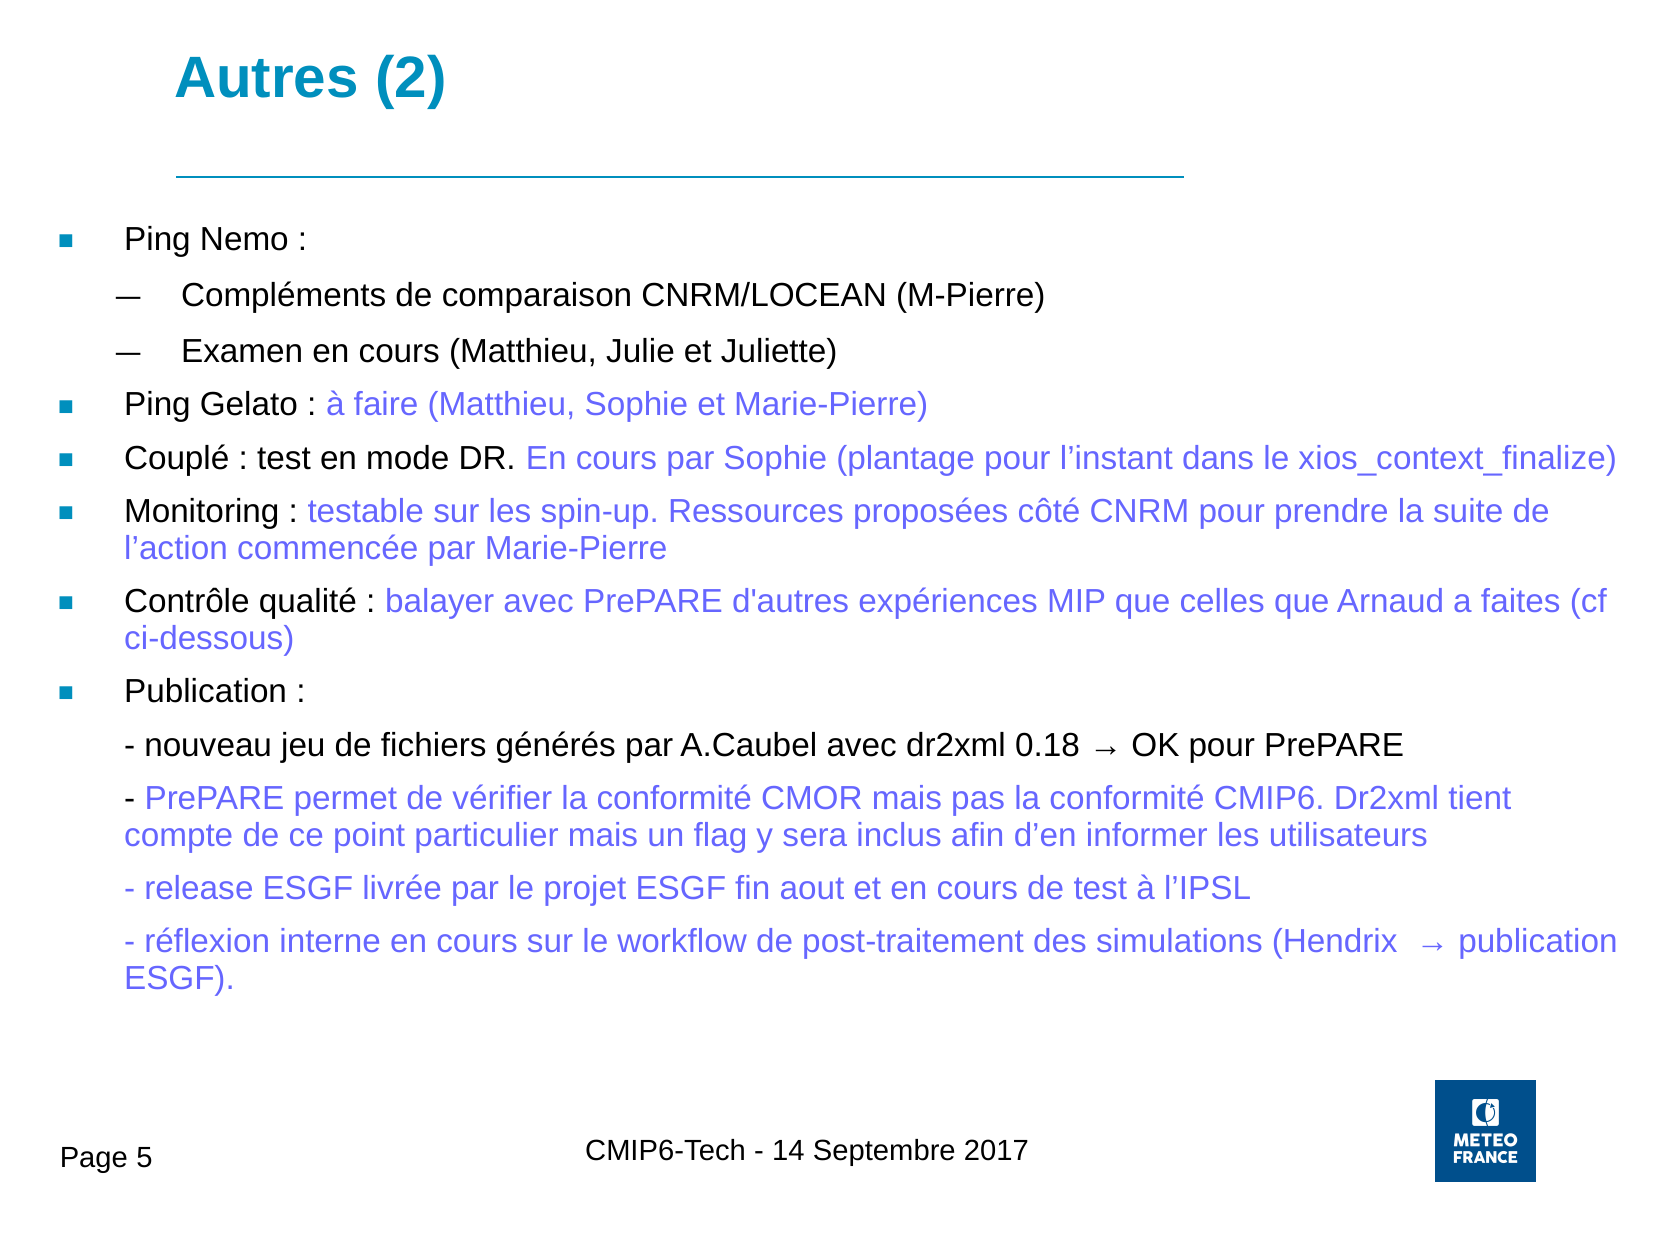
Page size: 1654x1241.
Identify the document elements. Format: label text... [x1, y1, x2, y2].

list Ping Nemo : Compléments de comparaison CNRM/LOCEAN (M-Pierre) Examen en cours (Matthieu, Julie et Juliette) Ping Gelato : à faire (Matthieu, Sophie et Marie-Pierre) Couplé : test en mode DR. En cours par Sophie (plantage pour l’instant dans le xios_context_finalize) Monitoring : testable sur les spin-up. Ressources proposées côté CNRM pour prendre la suite de l’action commencée par Marie-Pierre Contrôle qualité : balayer avec PrePARE d'autres expériences MIP que celles que Arnaud a faites (cf ci-dessous) Publication : - nouveau jeu de fichiers générés par A.Caubel avec dr2xml 0.18 → OK pour PrePARE - PrePARE permet de vérifier la conformité CMOR mais pas la conformité CMIP6. Dr2xml tient compte de ce point particulier mais un flag y sera inclus afin d’en informer les utilisateurs - release ESGF livrée par le projet ESGF fin aout et en cours de test à l’IPSL - réflexion interne en cours sur le workflow de post-traitement des simulations (Hendrix → publication ESGF). [43, 220, 1630, 1011]
title Autres (2) [174, 0, 1654, 156]
picture [1435, 1080, 1536, 1182]
